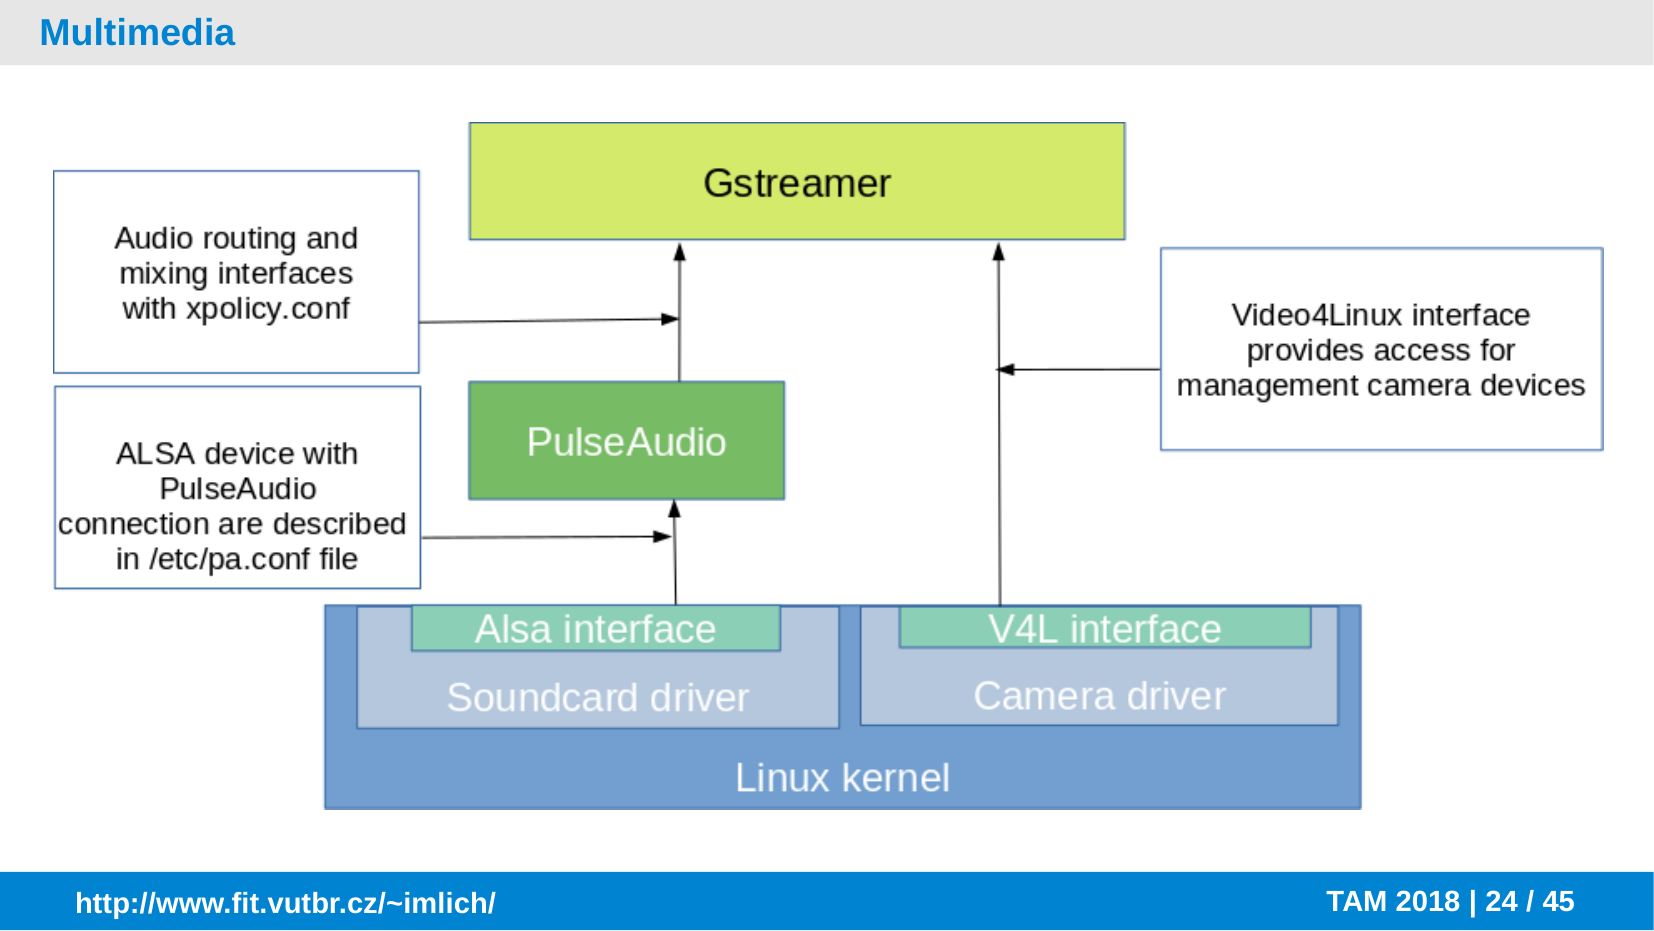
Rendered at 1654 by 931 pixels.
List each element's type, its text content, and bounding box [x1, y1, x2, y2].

picture [53, 122, 1604, 810]
title Multimedia [39, 4, 1615, 61]
